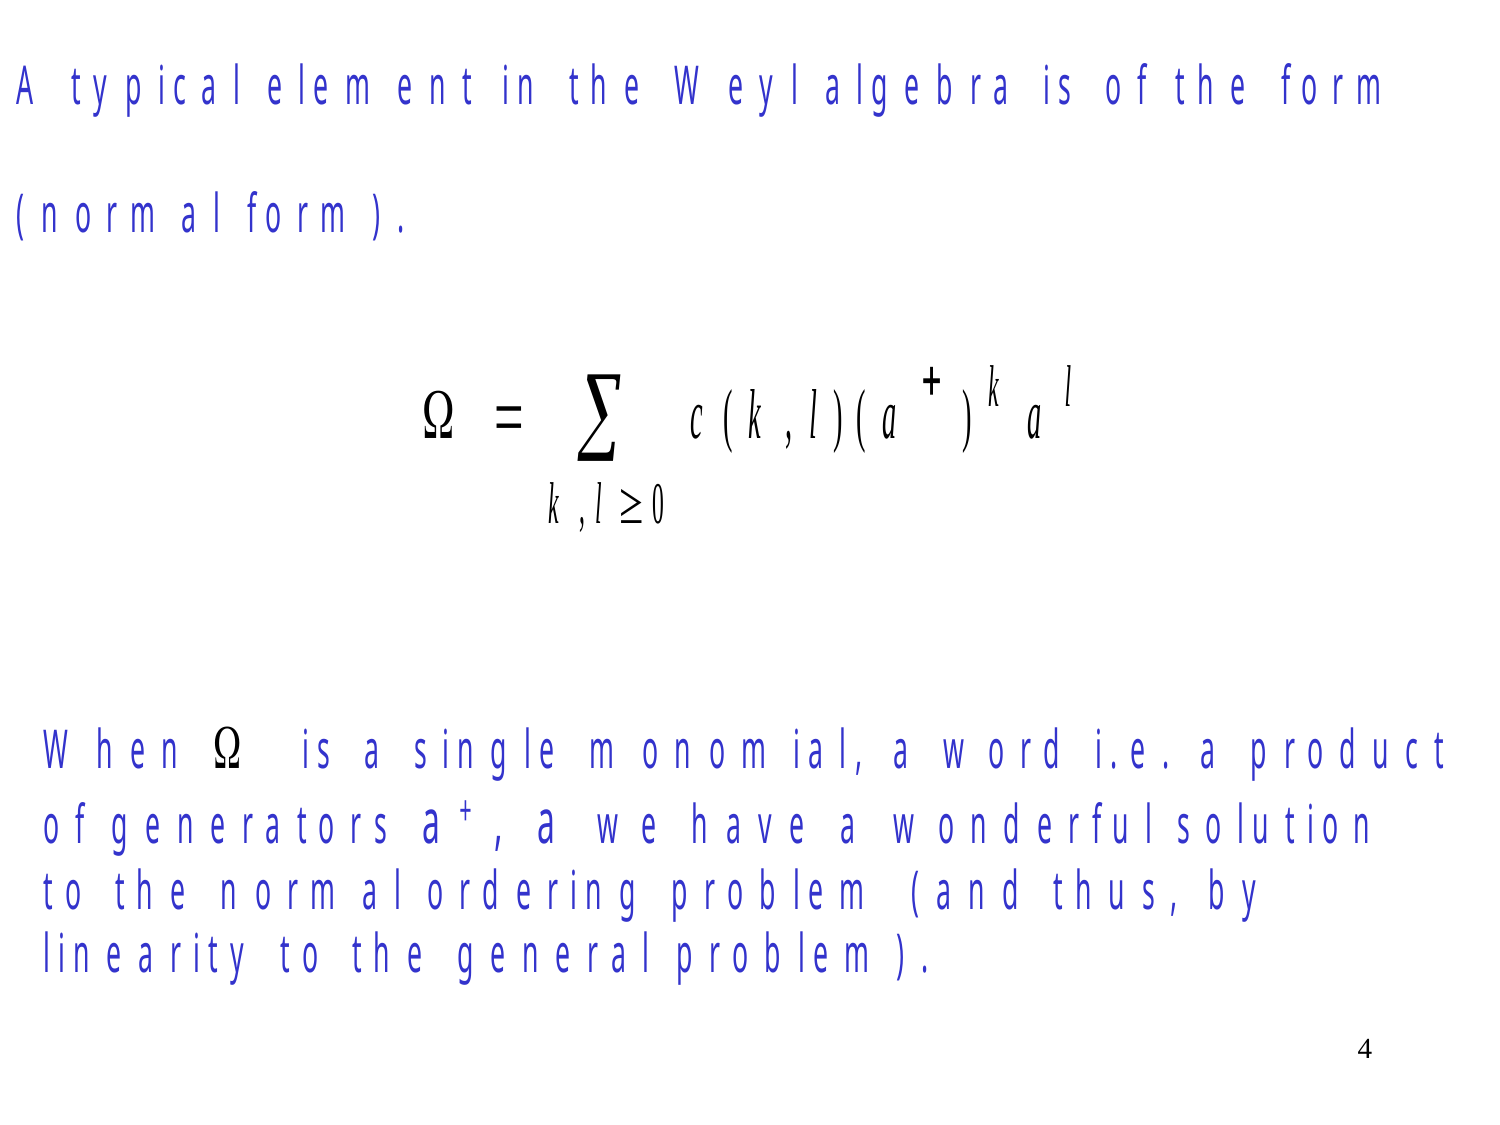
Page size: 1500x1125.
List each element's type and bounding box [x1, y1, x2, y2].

picture [0, 43, 1500, 998]
